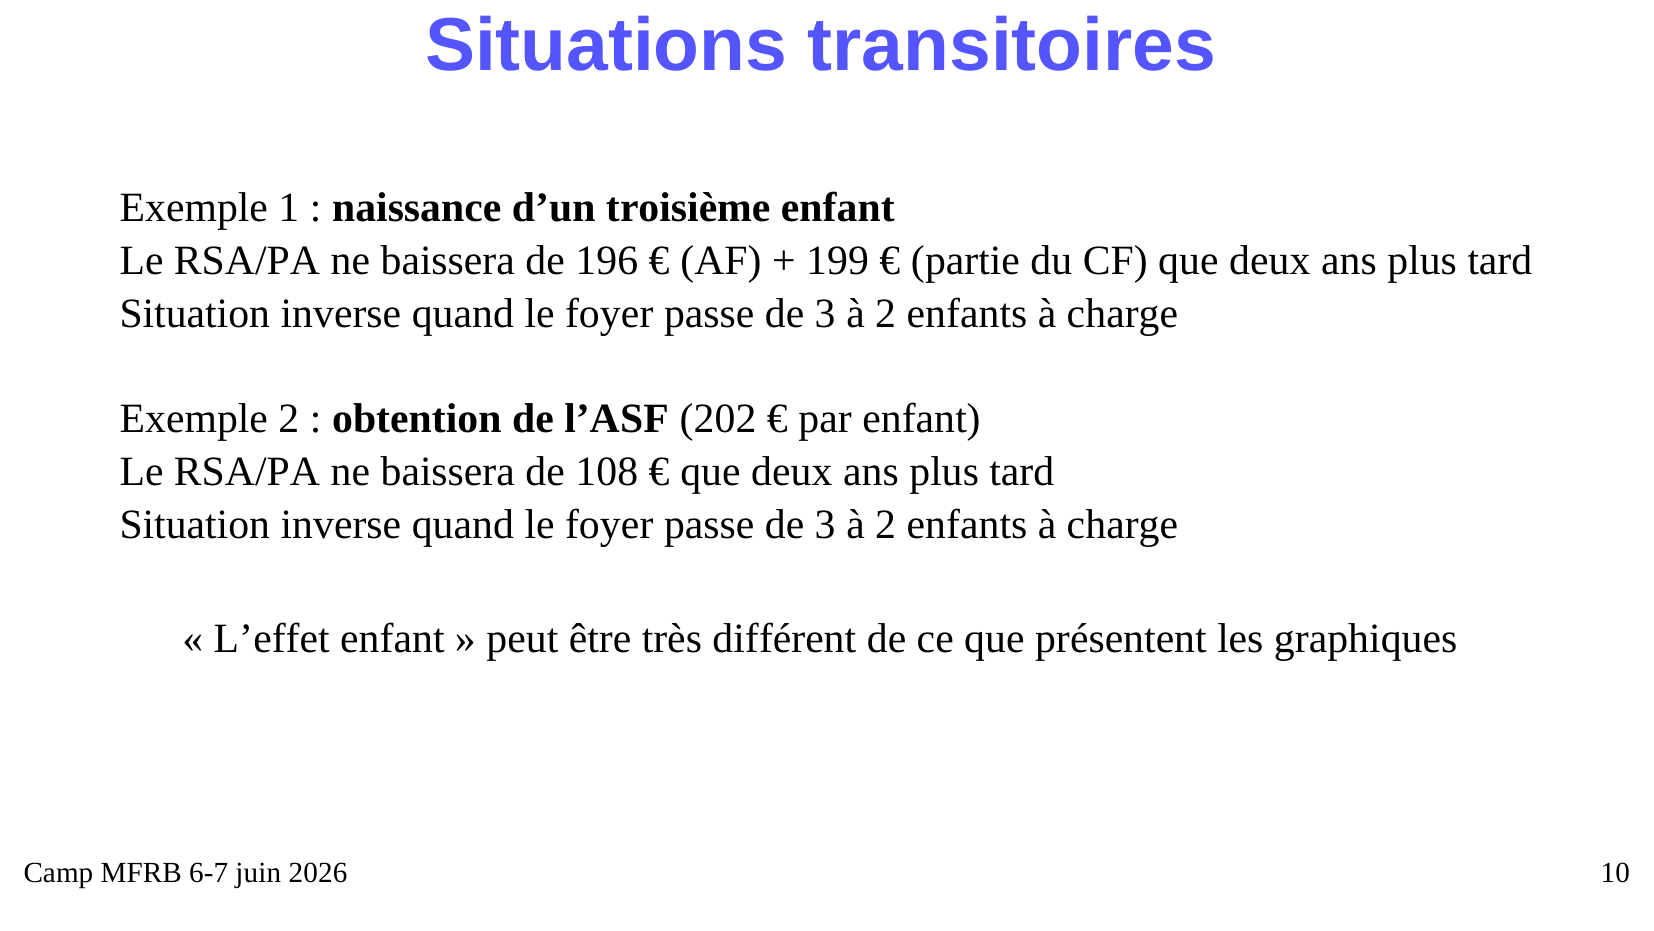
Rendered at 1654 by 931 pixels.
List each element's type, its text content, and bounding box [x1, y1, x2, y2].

text_box Exemple 1 : naissance d’un troisième enfant Le RSA/PA ne baissera de 196 € (AF) + 199 € (partie du CF) que deux ans plus tard Situation inverse quand le foyer passe de 3 à 2 enfants à charge Exemple 2 : obtention de l’ASF (202 € par enfant) Le RSA/PA ne baissera de 108 € que deux ans plus tard Situation inverse quand le foyer passe de 3 à 2 enfants à charge « L’effet enfant » peut être très différent de ce que présentent les graphiques [97, 177, 1556, 680]
title Situations transitoires [76, 0, 1565, 89]
